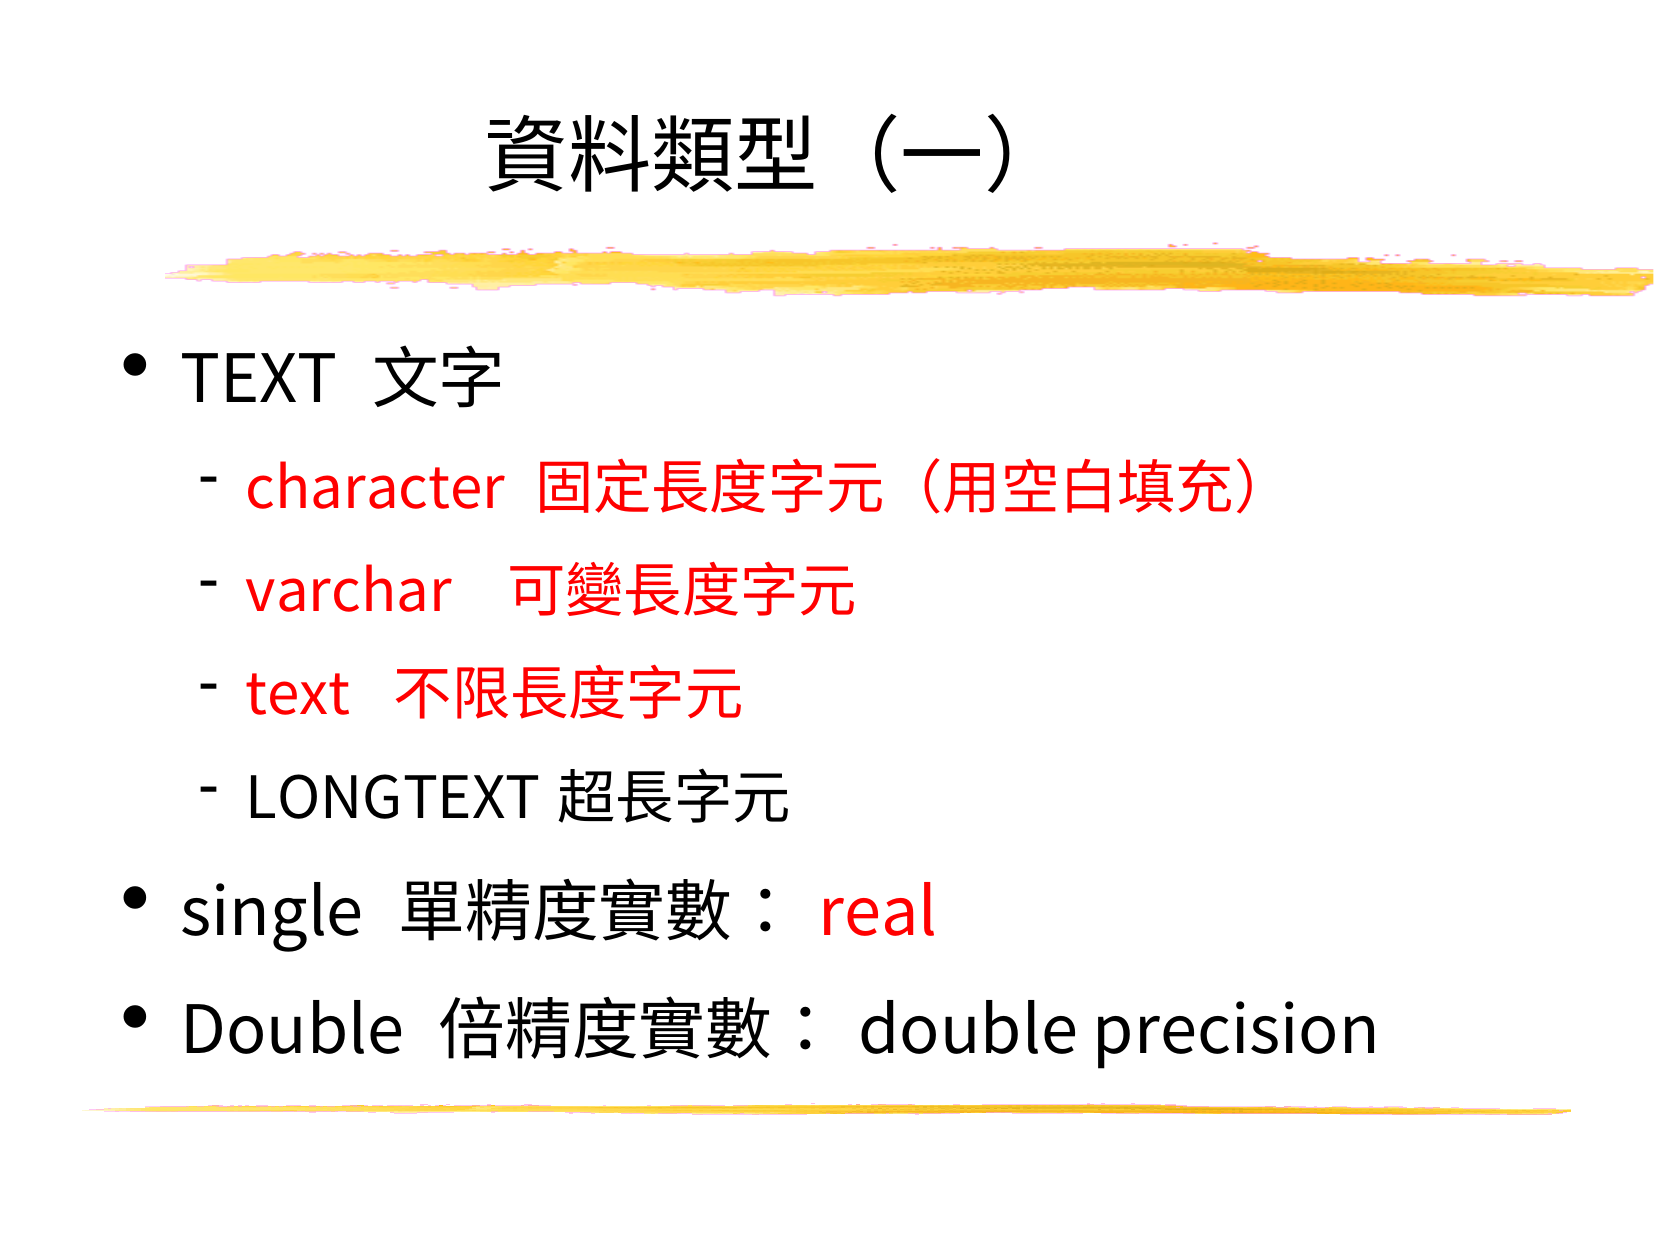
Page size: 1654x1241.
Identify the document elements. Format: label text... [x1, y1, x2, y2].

picture [165, 237, 1654, 308]
picture [82, 1102, 1571, 1117]
title 資料類型（一） [73, 39, 1479, 249]
list TEXT 文字 character 固定長度字元（用空白填充） varchar 可變長度字元 text 不限長度字元 LONGTEXT超長字元 single 單精度實數：real Double 倍精度實數：double precision [124, 316, 1530, 1061]
